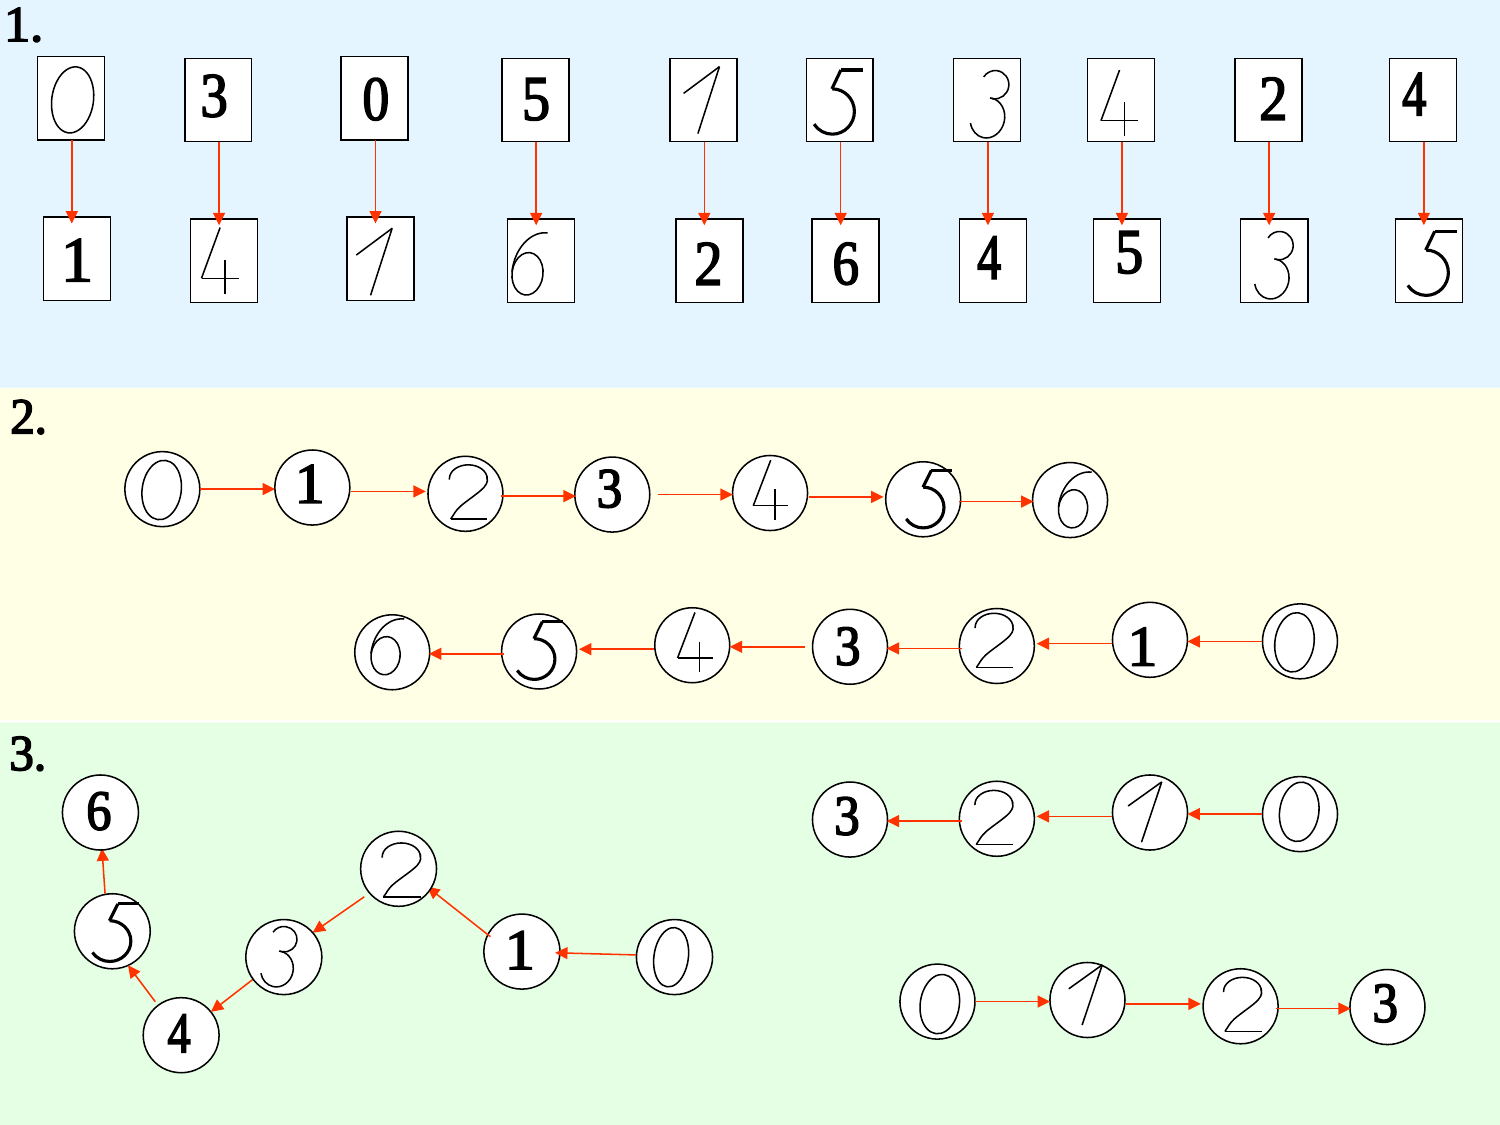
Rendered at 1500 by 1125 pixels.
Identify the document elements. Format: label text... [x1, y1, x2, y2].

text_box 6 [834, 242, 858, 285]
text_box 2 [696, 242, 720, 285]
text_box 1 [300, 464, 322, 503]
text_box 4 [168, 1014, 190, 1053]
text_box 0 [364, 78, 388, 121]
text_box 3 [837, 627, 859, 666]
text_box 2. [37, 428, 44, 435]
text_box 3 [836, 797, 858, 836]
text_box 6 [88, 792, 110, 831]
text_box 1 [510, 931, 532, 970]
text_box 1. [33, 35, 40, 42]
text_box 1 [1132, 627, 1154, 666]
text_box 5 [1118, 231, 1142, 274]
text_box 1 [66, 238, 90, 282]
text_box 3. [11, 736, 32, 771]
text_box 3 [599, 469, 621, 508]
text_box [0, 0, 1500, 721]
text_box 2. [12, 399, 33, 434]
text_box 4 [978, 236, 1001, 279]
text_box 1. [8, 7, 27, 42]
text_box 3 [1374, 984, 1397, 1023]
text_box 5 [525, 78, 548, 121]
text_box 3. [37, 764, 43, 771]
text_box 2 [1261, 77, 1285, 120]
text_box [0, 722, 1500, 1125]
text_box 4 [1403, 72, 1426, 116]
text_box 3 [203, 74, 226, 118]
